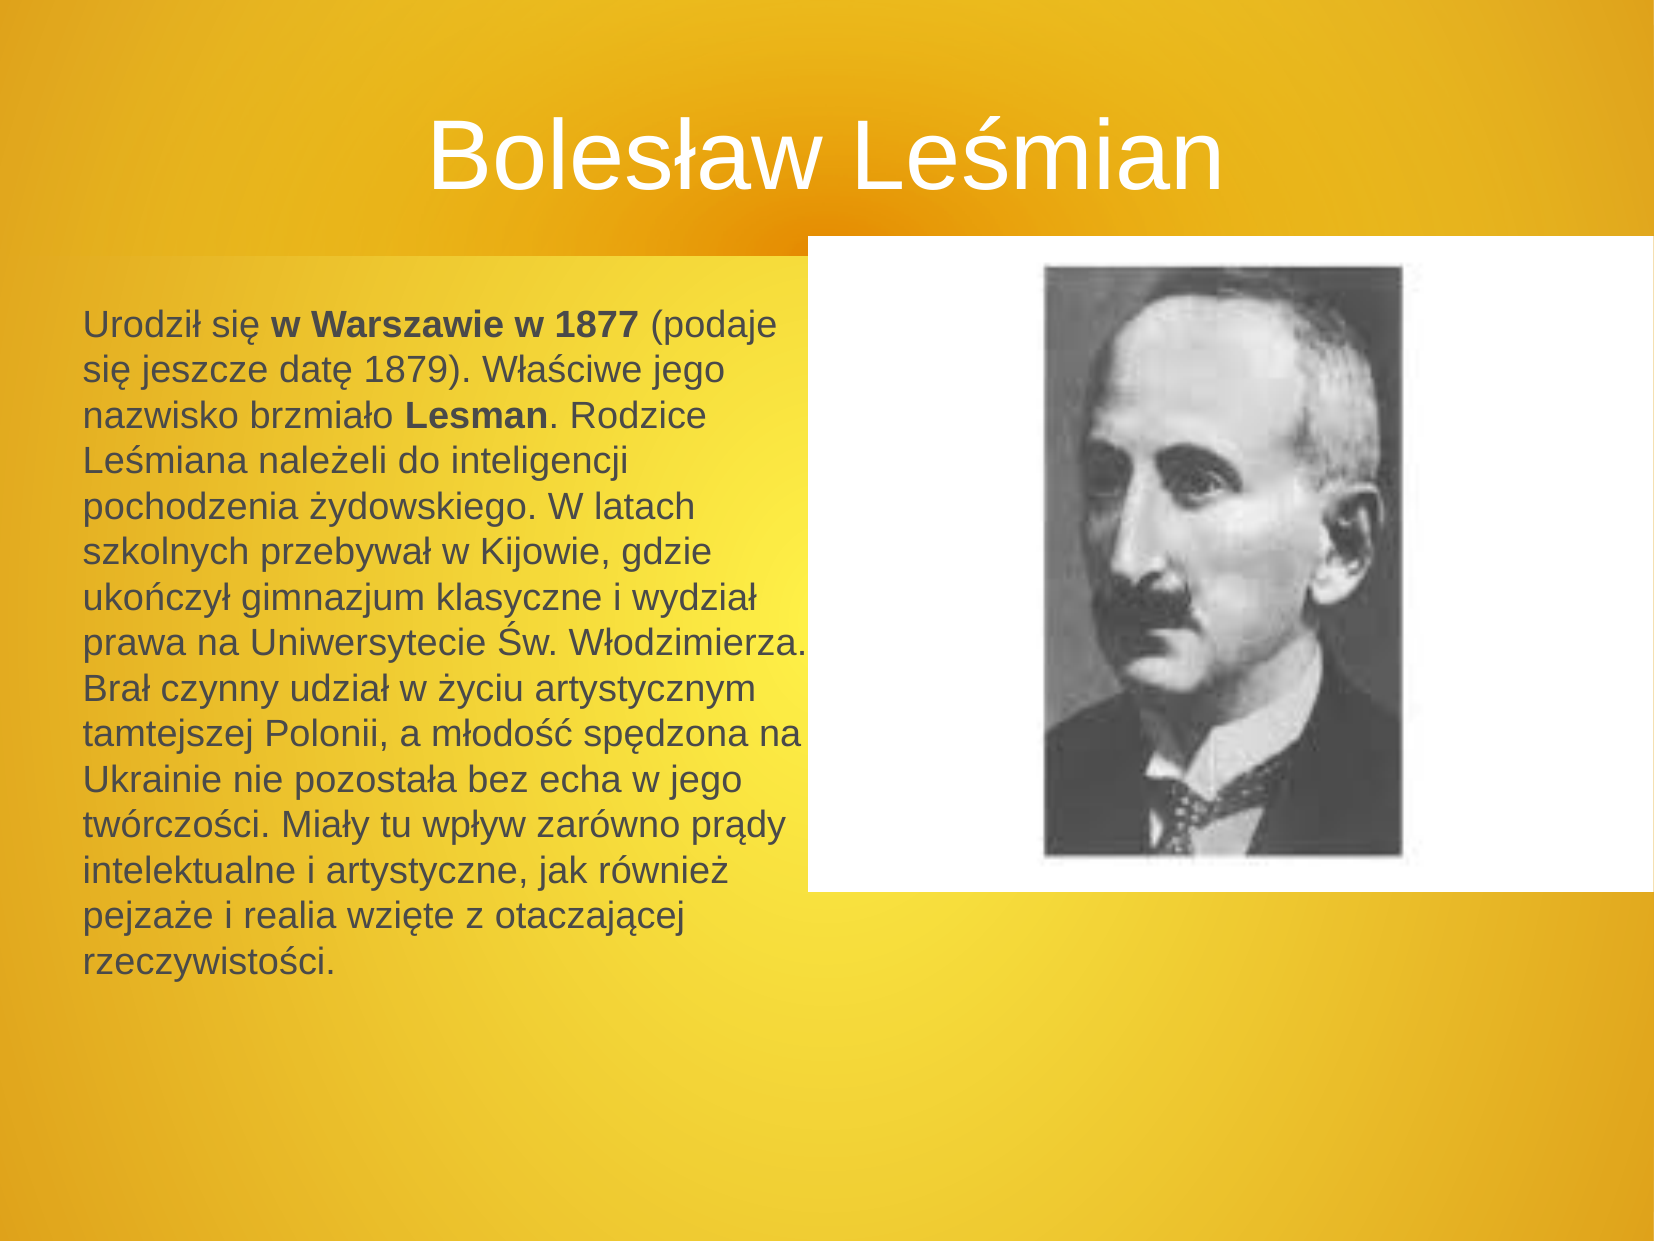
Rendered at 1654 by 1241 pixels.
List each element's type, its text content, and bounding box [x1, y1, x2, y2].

picture [808, 236, 1654, 892]
title Bolesław Leśmian [82, 47, 1571, 252]
list Urodził się w Warszawie w 1877 (podaje się jeszcze datę 1879). Właściwe jego nazwisko brzmiało Lesman. Rodzice Leśmiana należeli do inteligencji pochodzenia żydowskiego. W latach szkolnych przebywał w Kijowie, gdzie ukończył gimnazjum klasyczne i wydział prawa na Uniwersytecie Św. Włodzimierza. Brał czynny udział w życiu artystycznym tamtejszej Polonii, a młodość spędzona na Ukrainie nie pozostała bez echa w jego twórczości. Miały tu wpływ zarówno prądy intelektualne i artystyczne, jak również pejzaże i realia wzięte z otaczającej rzeczywistości. [82, 299, 809, 1019]
